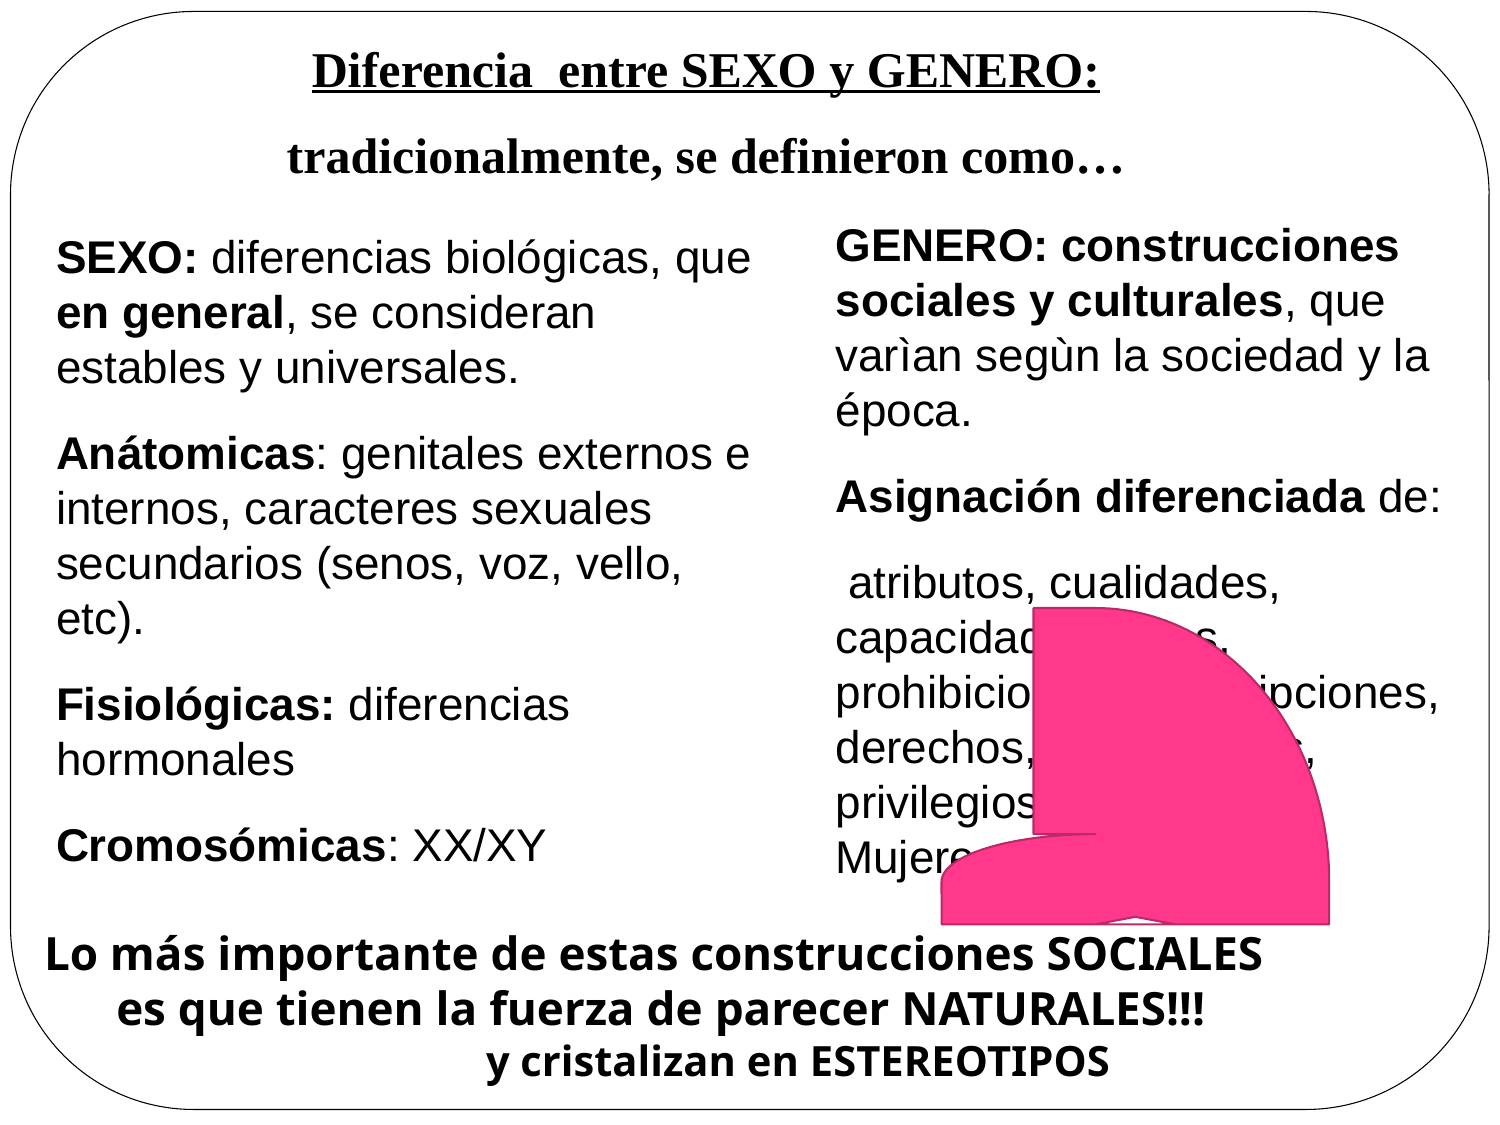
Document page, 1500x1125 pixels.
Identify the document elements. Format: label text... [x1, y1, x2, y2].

text_box Lo más importante de estas construcciones SOCIALES es que tienen la fuerza de parecer NATURALES!!! y cristalizan en ESTEREOTIPOS [29, 916, 1459, 1093]
text_box [941, 608, 1330, 925]
text_box SEXO: diferencias biológicas, que en general, se consideran estables y universales. Anátomicas: genitales externos e internos, caracteres sexuales secundarios (senos, voz, vello, etc). Fisiológicas: diferencias hormonales Cromosómicas: XX/XY [41, 219, 792, 879]
text_box GENERO: construcciones sociales y culturales, que varìan segùn la sociedad y la época. Asignación diferenciada de: atributos, cualidades, capacidades, roles, prohibiciones, prescripciones, derechos, obligaciones, privilegios, a Varones y Mujeres [820, 208, 1459, 916]
text_box Diferencia entre SEXO y GENERO: tradicionalmente, se definieron como… [224, 29, 1188, 191]
